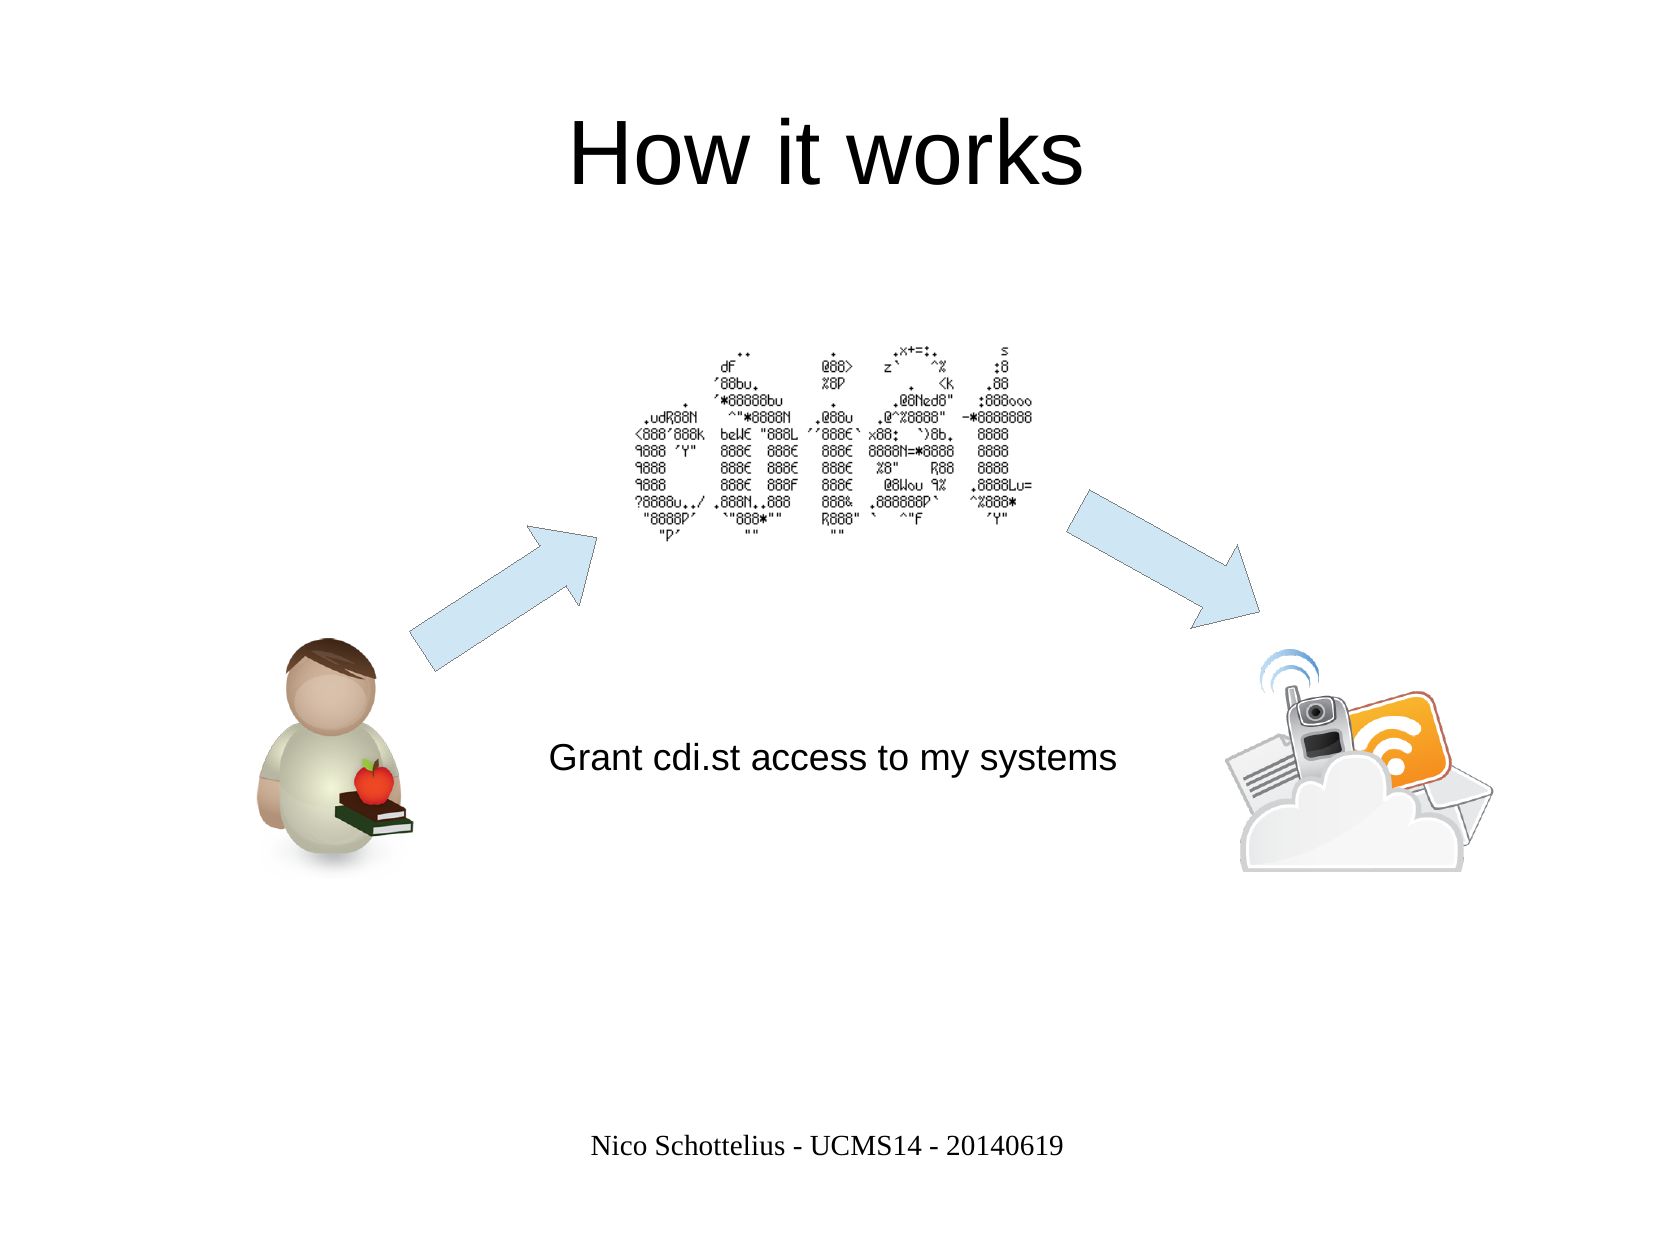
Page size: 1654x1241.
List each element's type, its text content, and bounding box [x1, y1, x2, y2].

picture [633, 332, 1038, 548]
text_box [409, 525, 597, 672]
picture [1225, 649, 1500, 872]
picture [241, 616, 432, 879]
title How it works [82, 49, 1571, 257]
text_box Grant cdi.st access to my systems [534, 729, 1133, 791]
text_box [1066, 489, 1260, 629]
